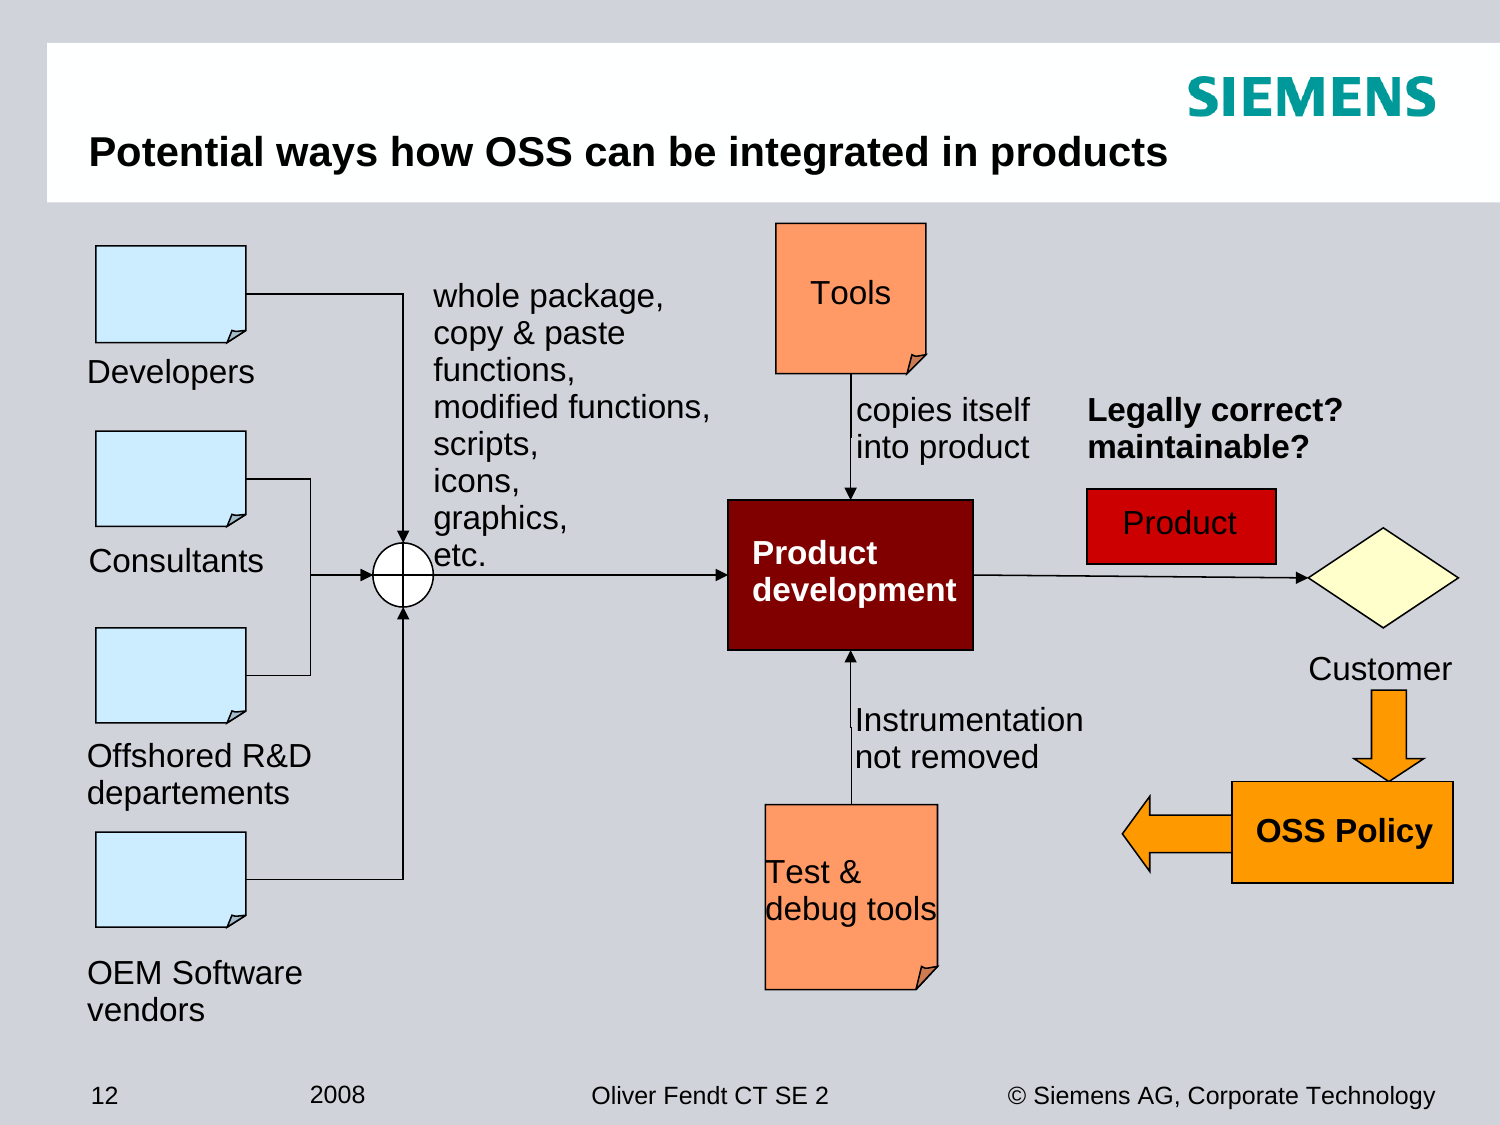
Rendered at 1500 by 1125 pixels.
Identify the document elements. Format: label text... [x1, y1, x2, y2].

title Potential ways how OSS can be integrated in products [88, 42, 1453, 176]
text_box [765, 928, 938, 990]
text_box [765, 804, 938, 853]
text_box [775, 223, 926, 374]
text_box copies itself into product [856, 391, 1040, 466]
text_box Tools [810, 274, 892, 312]
text_box Offshored R&D departements [86, 737, 322, 812]
text_box Developers [86, 353, 256, 391]
text_box OEM Software vendors [86, 954, 313, 1029]
text_box [95, 832, 246, 928]
text_box Legally correct? maintainable? [1087, 391, 1345, 466]
text_box [1309, 527, 1459, 628]
text_box [95, 431, 246, 527]
text_box Test & debug tools [765, 853, 938, 928]
text_box Customer [1308, 650, 1453, 688]
text_box [95, 245, 246, 343]
text_box [1122, 690, 1453, 883]
text_box Consultants [88, 542, 265, 581]
text_box [1087, 488, 1277, 564]
text_box OSS Policy [1255, 812, 1434, 850]
text_box Product [1122, 504, 1238, 543]
text_box [95, 627, 246, 723]
text_box Product development [752, 534, 957, 610]
text_box whole package, copy & paste functions, modified functions, scripts, icons, graphics, etc. [433, 277, 776, 574]
text_box Instrumentation not removed [854, 701, 1094, 776]
text_box [372, 542, 434, 607]
text_box [728, 500, 974, 651]
